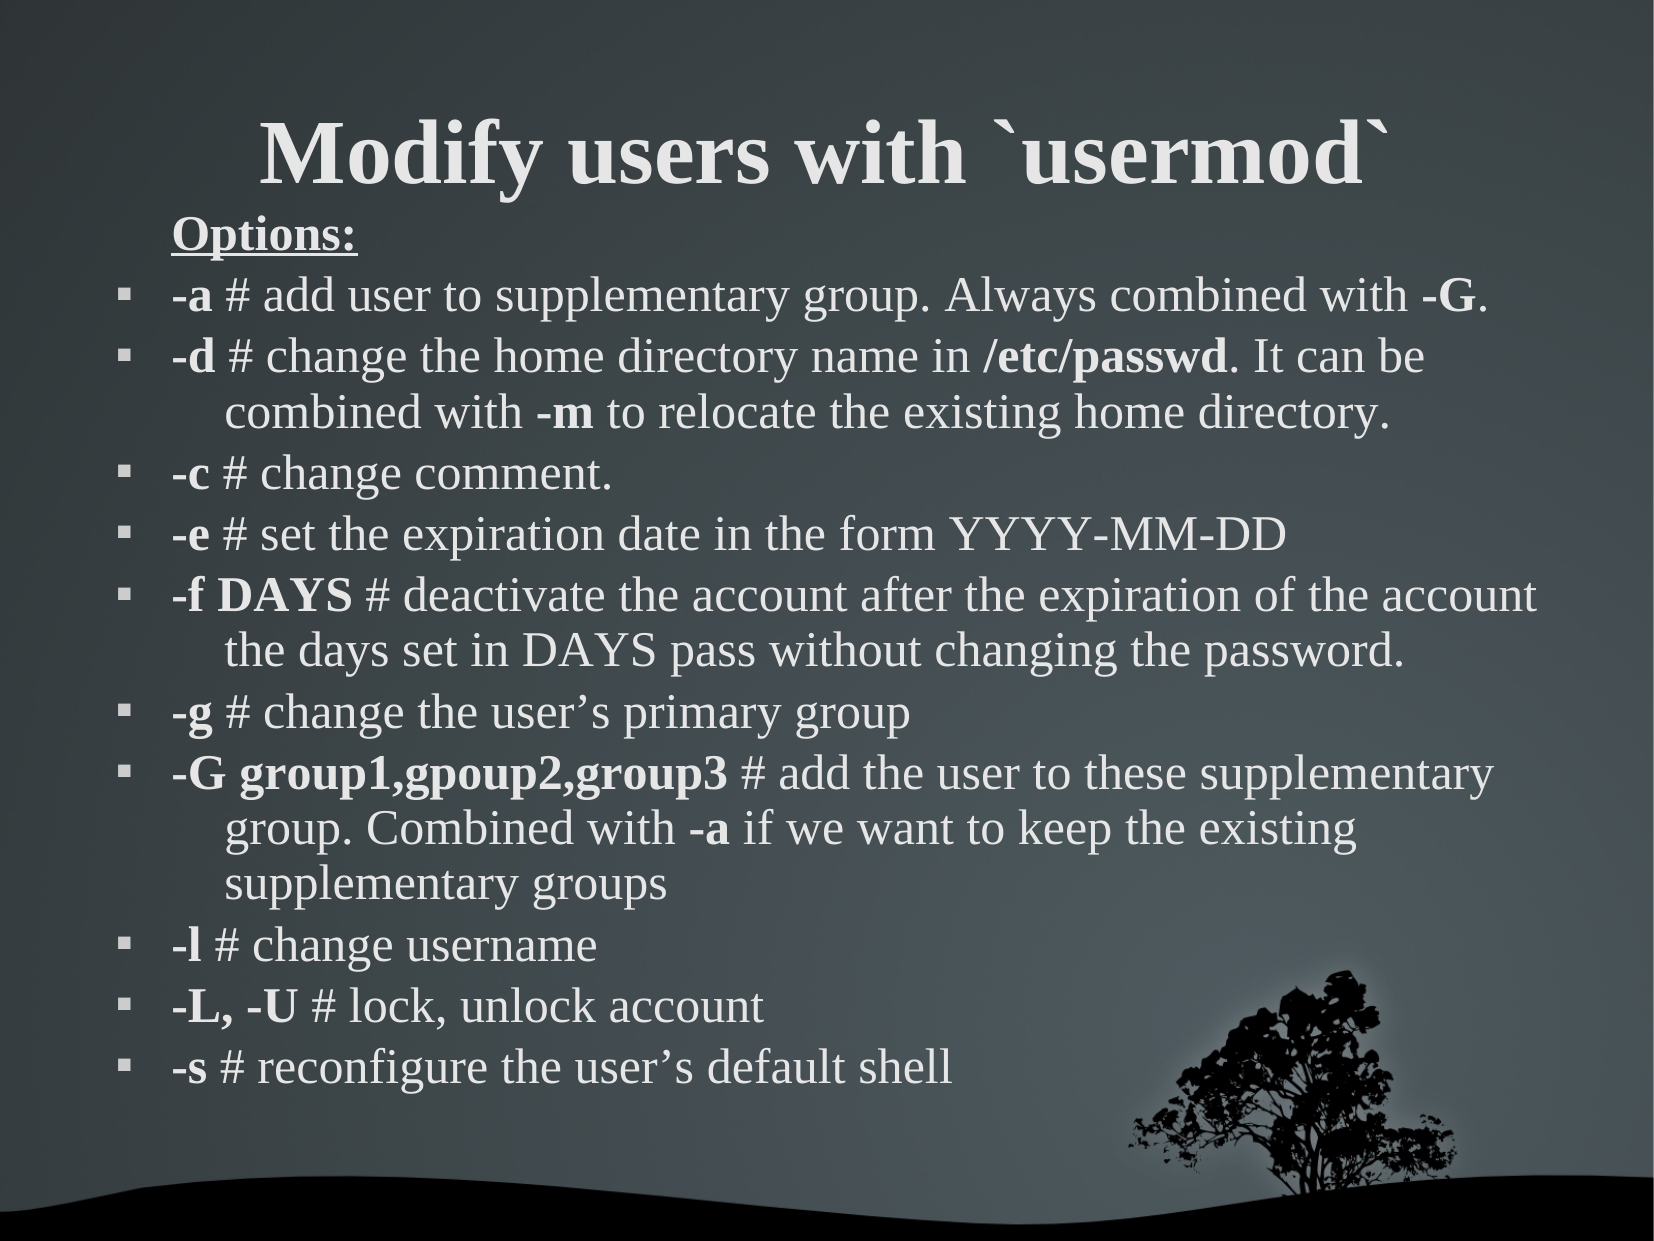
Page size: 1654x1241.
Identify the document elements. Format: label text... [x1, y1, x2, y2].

list Options: -a # add user to supplementary group. Always combined with -G. -d # change the home directory name in /etc/passwd. It can be combined with -m to relocate the existing home directory. -c # change comment. -e # set the expiration date in the form YYYY-MM-DD -f DAYS # deactivate the account after the expiration of the account the days set in DAYS pass without changing the password. -g # change the user’s primary group -G group1,gpoup2,group3 # add the user to these supplementary group. Combined with -a if we want to keep the existing supplementary groups -l # change username -L, -U # lock, unlock account -s # reconfigure the user’s default shell [82, 205, 1571, 1235]
picture [0, 0, 1654, 1241]
title Modify users with `usermod` [82, 49, 1571, 205]
